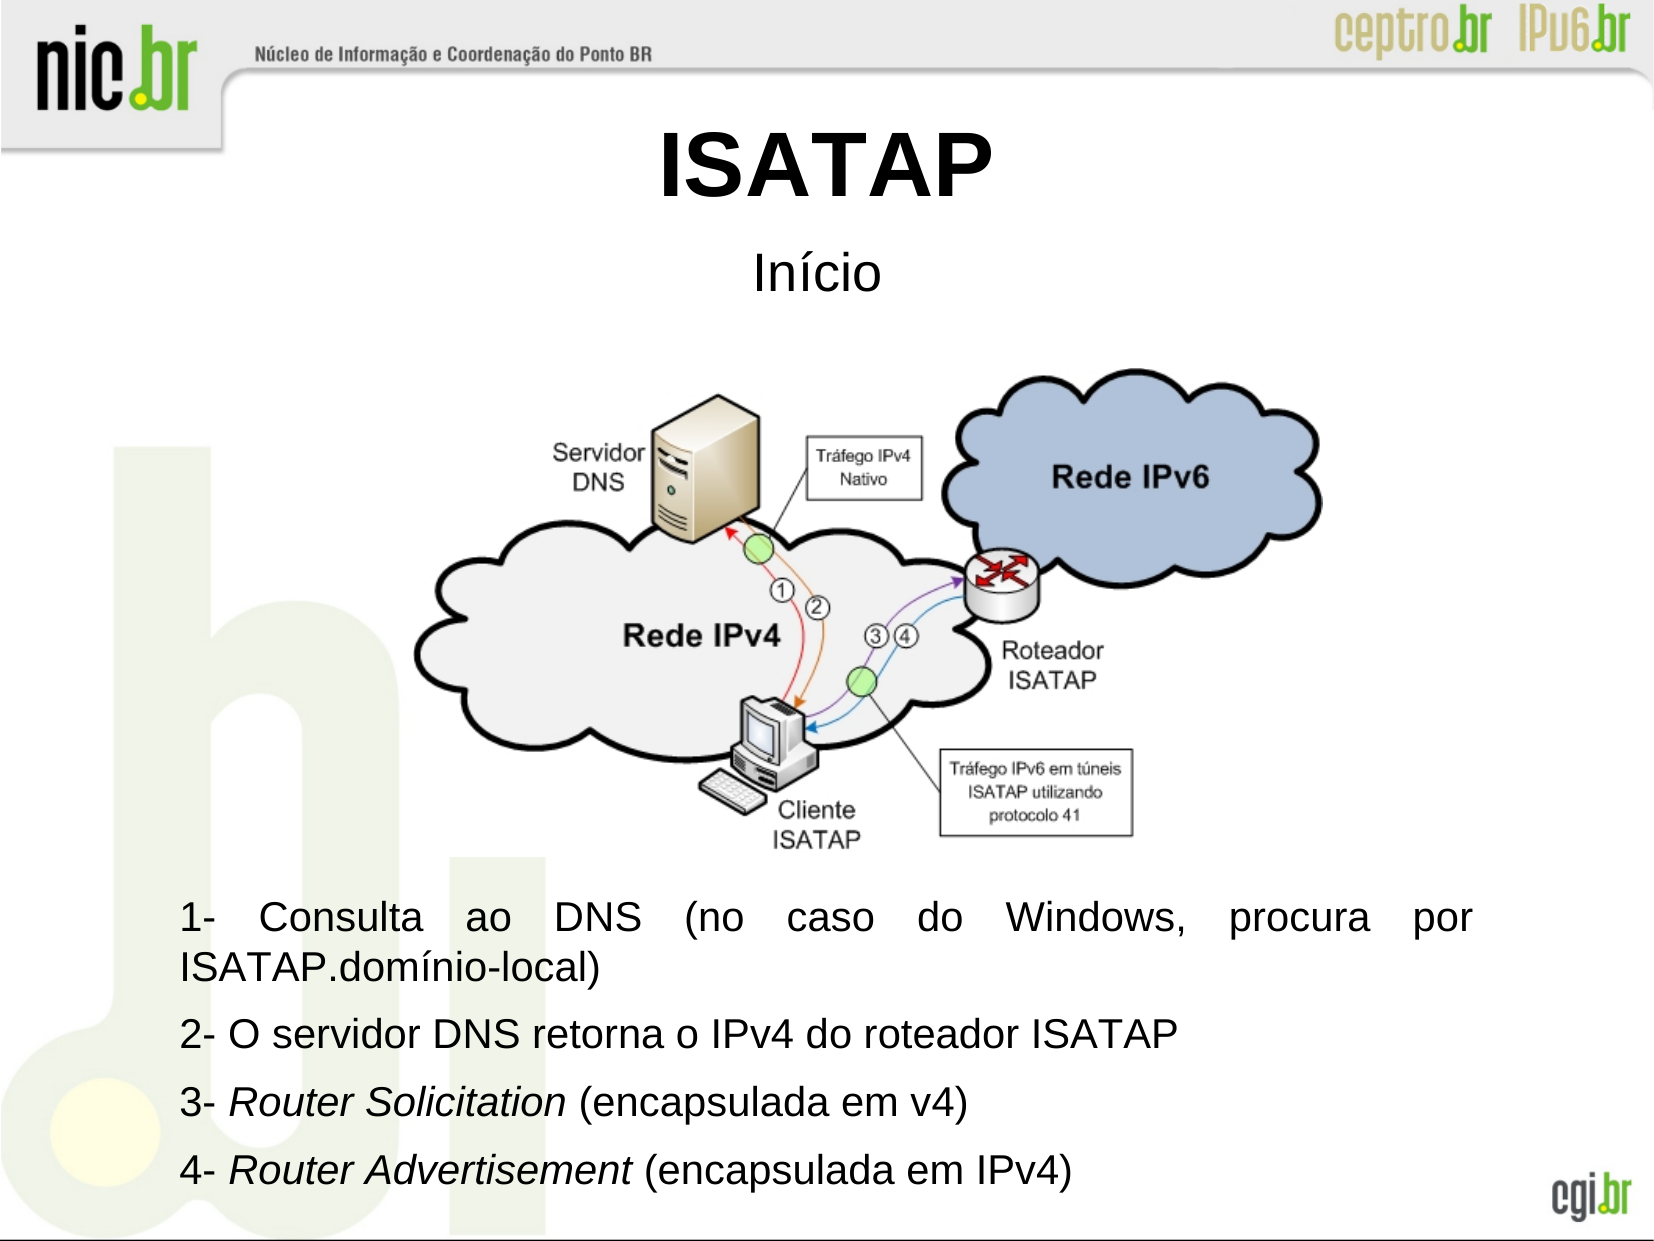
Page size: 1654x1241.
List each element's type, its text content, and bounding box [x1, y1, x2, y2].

picture [0, 0, 1654, 1241]
text_box 1- Consulta ao DNS (no caso do Windows, procura por ISATAP.domínio-local)‏ 2- O servidor DNS retorna o IPv4 do roteador ISATAP 3- Router Solicitation (encapsulada em v4)‏ 4- Router Advertisement (encapsulada em IPv4)‏ [164, 882, 1489, 1182]
text_box ISATAP [73, 97, 1580, 215]
text_box Início [738, 236, 895, 325]
